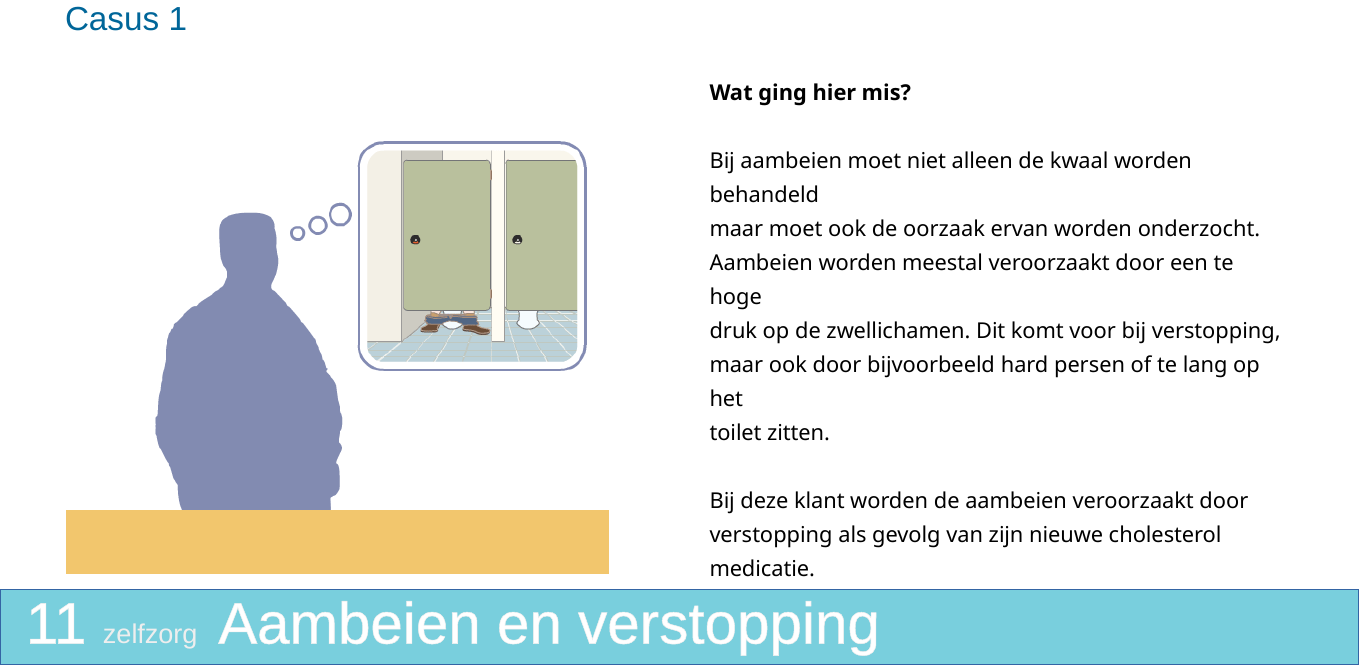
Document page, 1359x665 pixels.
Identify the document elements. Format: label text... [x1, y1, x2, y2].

picture [66, 118, 609, 574]
title 11 zelfzorg Aambeien en verstopping [26, 590, 993, 665]
text_box Wat ging hier mis? Bij aambeien moet niet alleen de kwaal worden behandeld maar moet ook de oorzaak ervan worden onderzocht. Aambeien worden meestal veroorzaakt door een te hoge druk op de zwellichamen. Dit komt voor bij verstopping, maar ook door bijvoorbeeld hard persen of te lang op het toilet zitten. Bij deze klant worden de aambeien veroorzaakt door verstopping als gevolg van zijn nieuwe cholesterol medicatie. Bij aambeien is het dus handig om te controleren of de klant kort geleden is gestart met een nieuw geneesmiddel en of dit middel mogelijk verstopping veroorzaakt. In dit geval had de verstopping daarmee twee weken eerder kunnen worden verholpen. [694, 65, 1300, 589]
text_box [0, 589, 1359, 665]
title Casus 1 [65, 0, 1288, 74]
